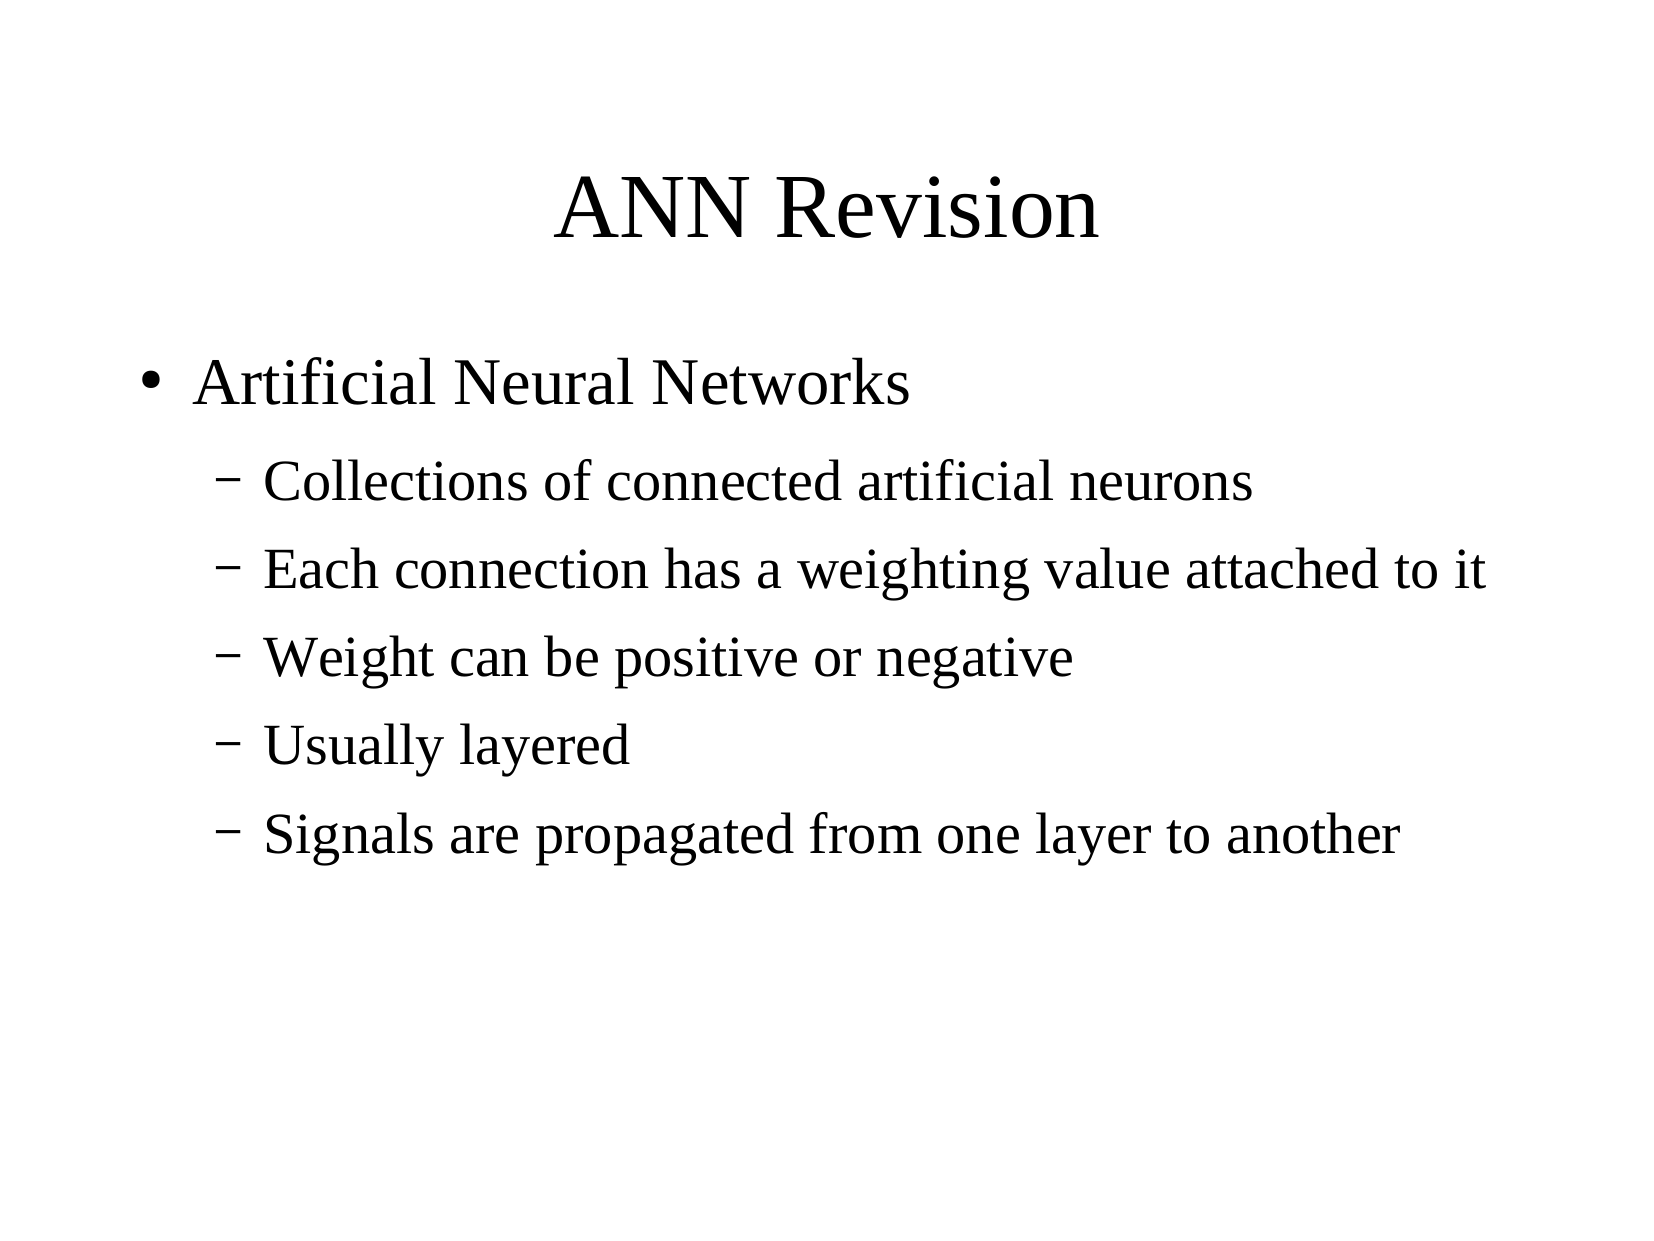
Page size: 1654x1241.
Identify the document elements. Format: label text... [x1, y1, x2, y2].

list Artificial Neural Networks Collections of connected artificial neurons Each connection has a weighting value attached to it Weight can be positive or negative Usually layered Signals are propagated from one layer to another [121, 344, 1534, 1127]
title ANN Revision [121, 102, 1534, 311]
